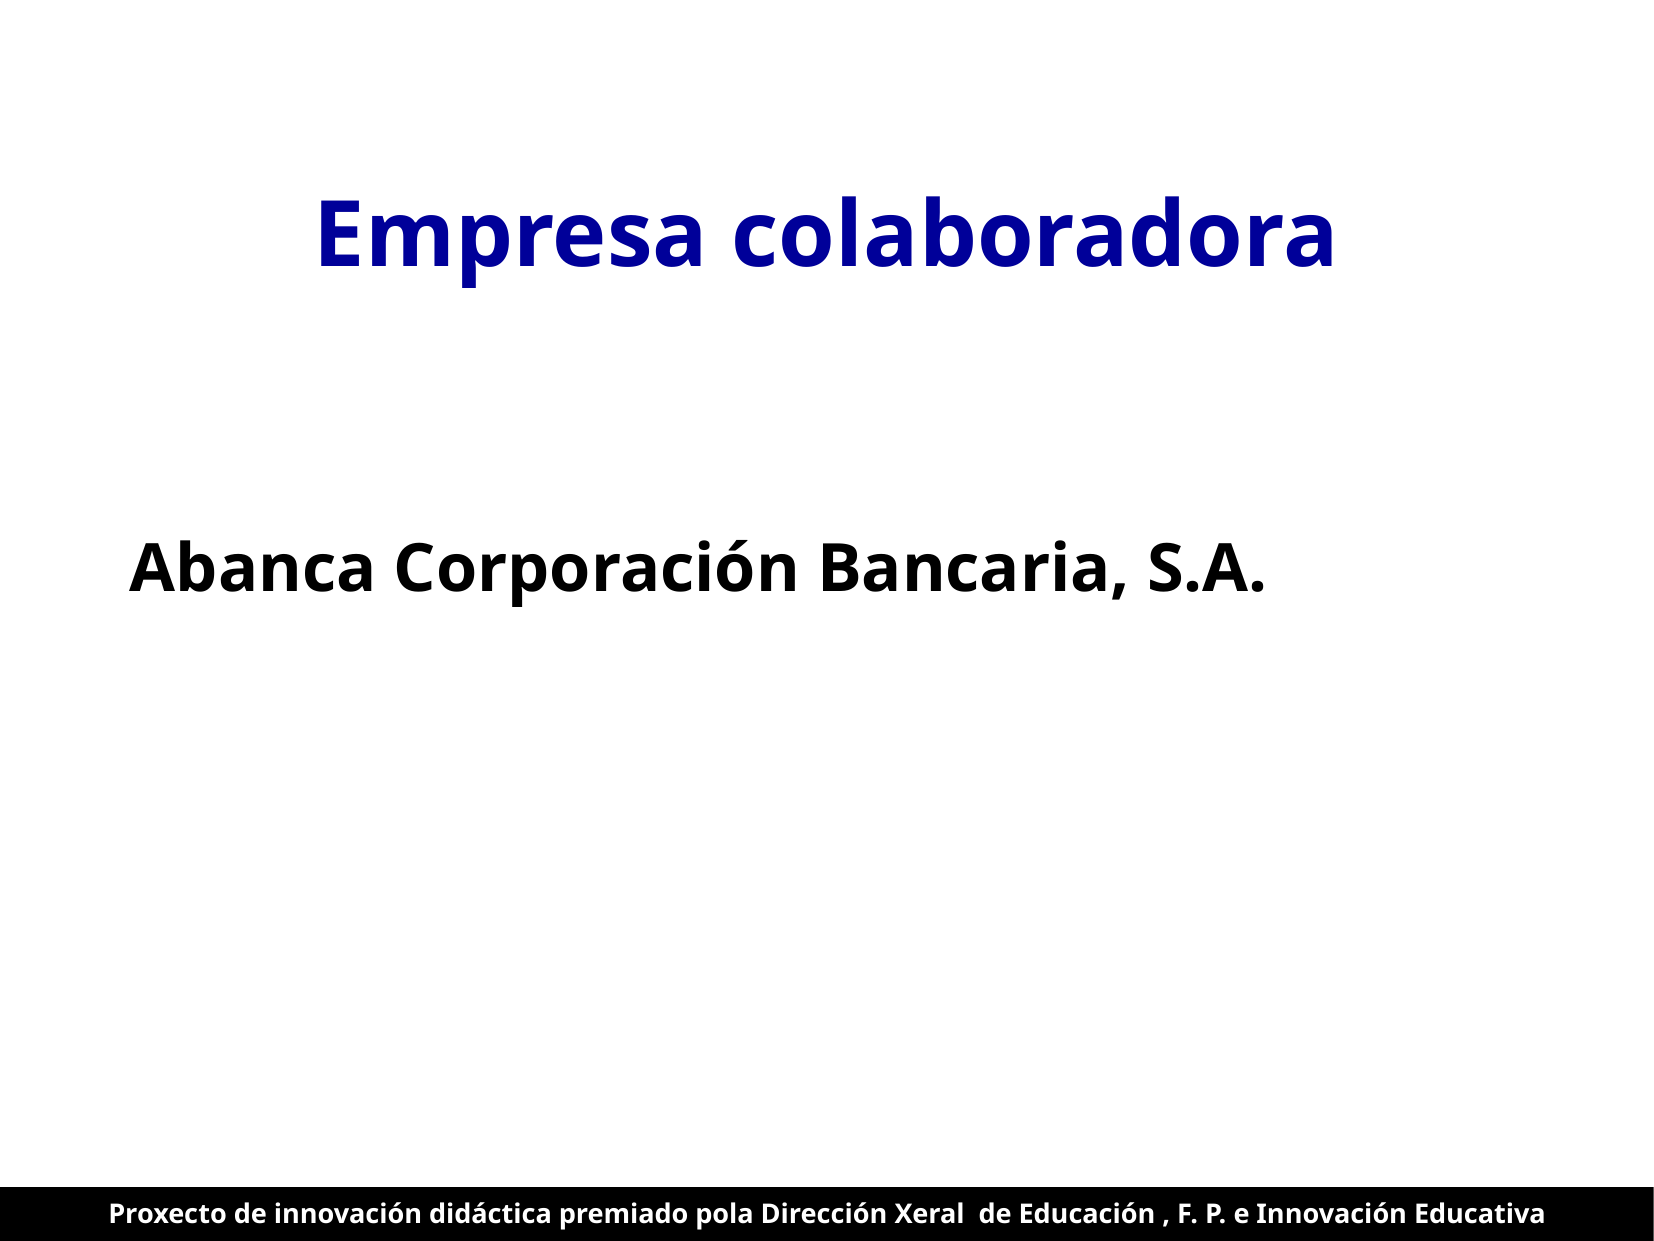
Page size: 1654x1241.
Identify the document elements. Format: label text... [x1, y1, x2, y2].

list Abanca Corporación Bancaria, S.A. [59, 520, 1595, 668]
title Empresa colaboradora [59, 166, 1595, 297]
